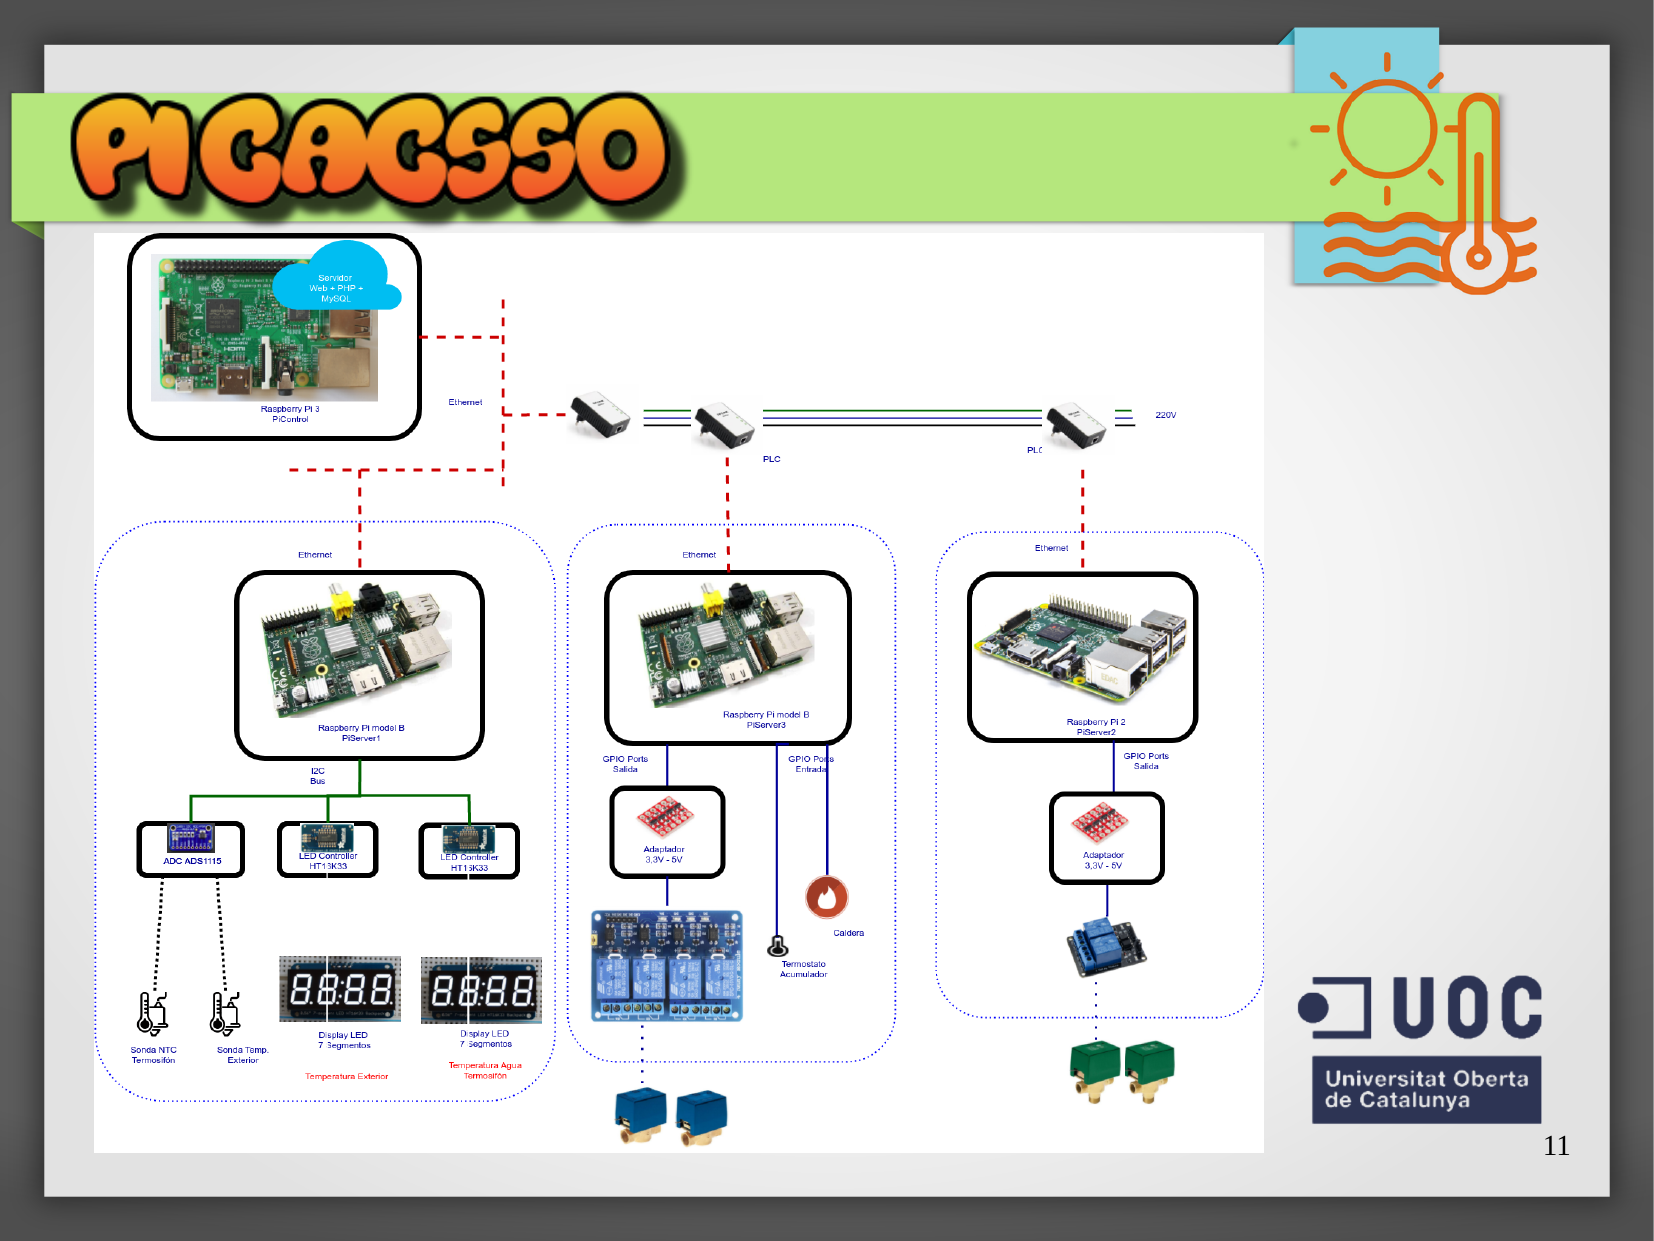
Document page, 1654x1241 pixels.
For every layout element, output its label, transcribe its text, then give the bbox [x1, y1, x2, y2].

picture [0, 0, 1654, 1241]
text_box Descripción del sistema [1264, 283, 1524, 470]
